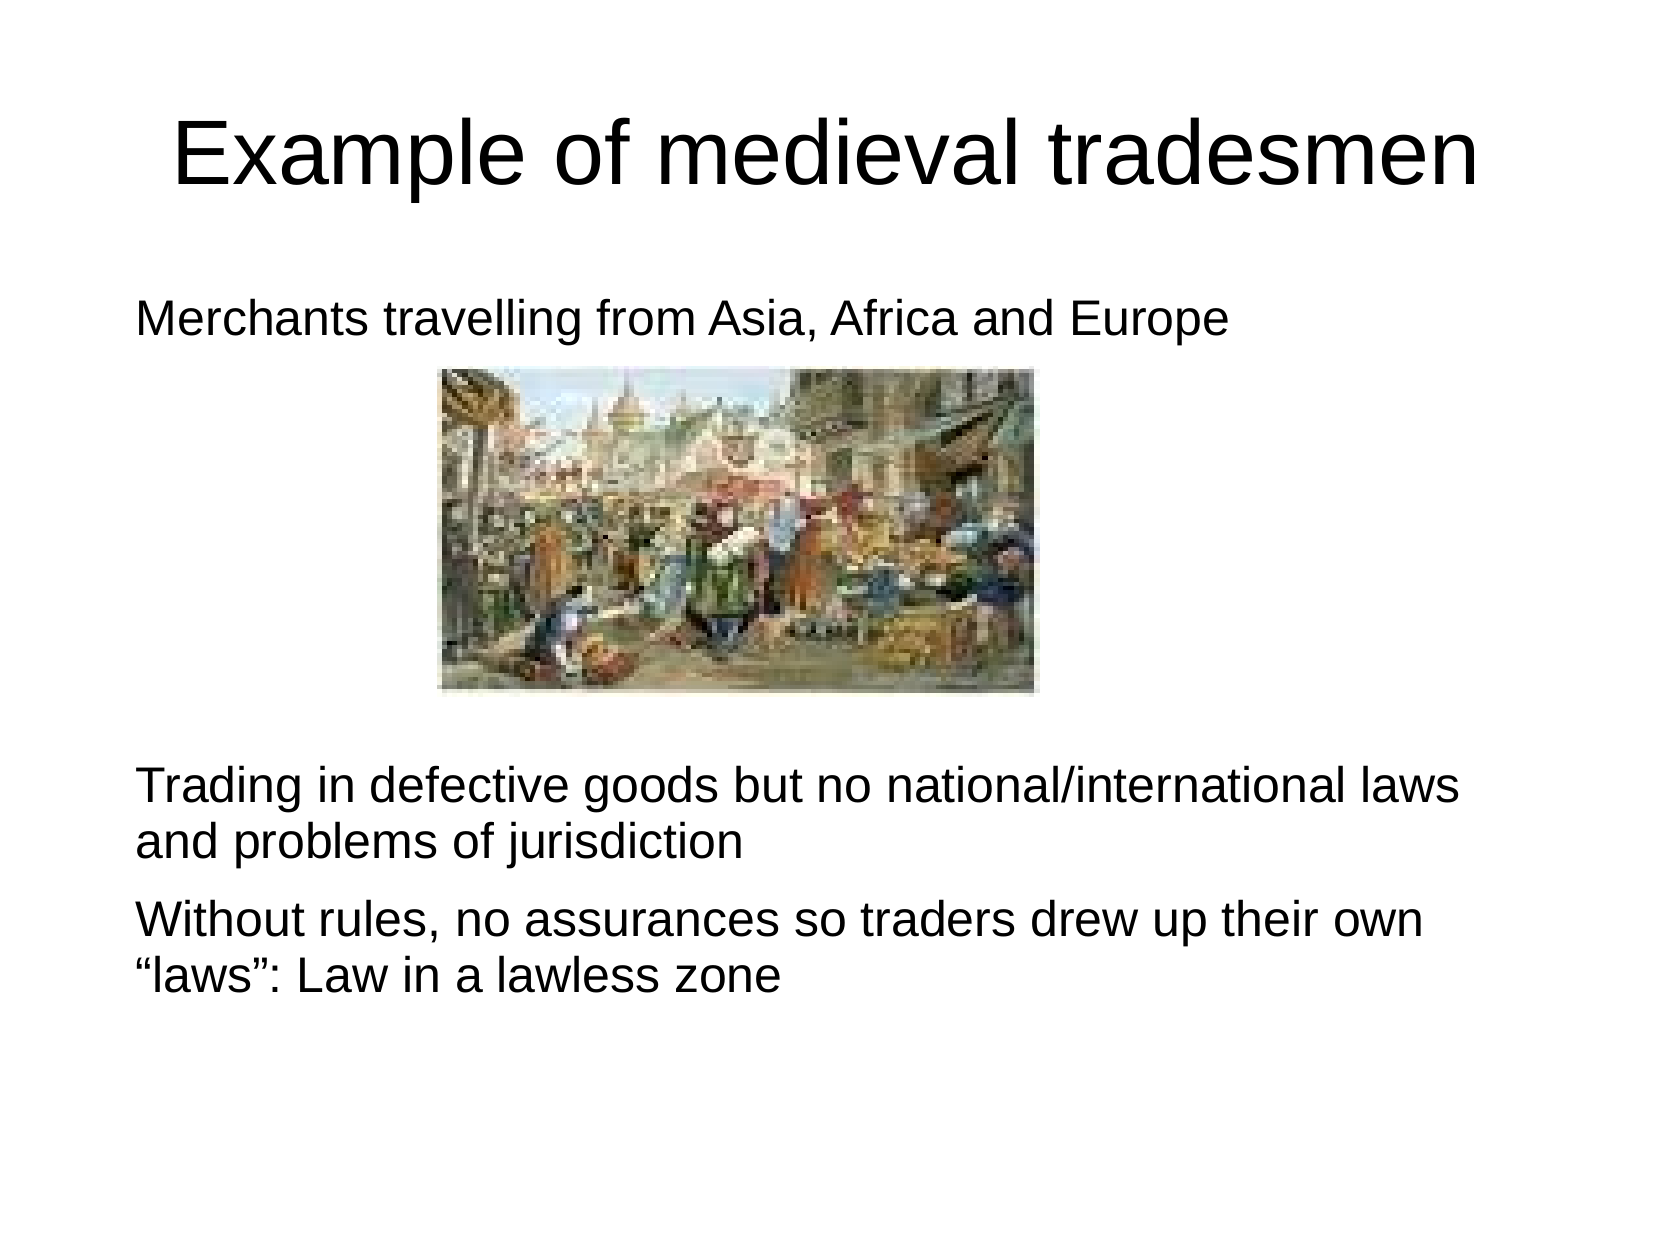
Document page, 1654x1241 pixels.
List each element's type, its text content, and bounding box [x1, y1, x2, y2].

picture [437, 366, 1040, 697]
list Merchants travelling from Asia, Africa and Europe Trading in defective goods but no national/international laws and problems of jurisdiction Without rules, no assurances so traders drew up their own “laws”: Law in a lawless zone [82, 290, 1538, 1010]
title Example of medieval tradesmen [82, 49, 1571, 257]
